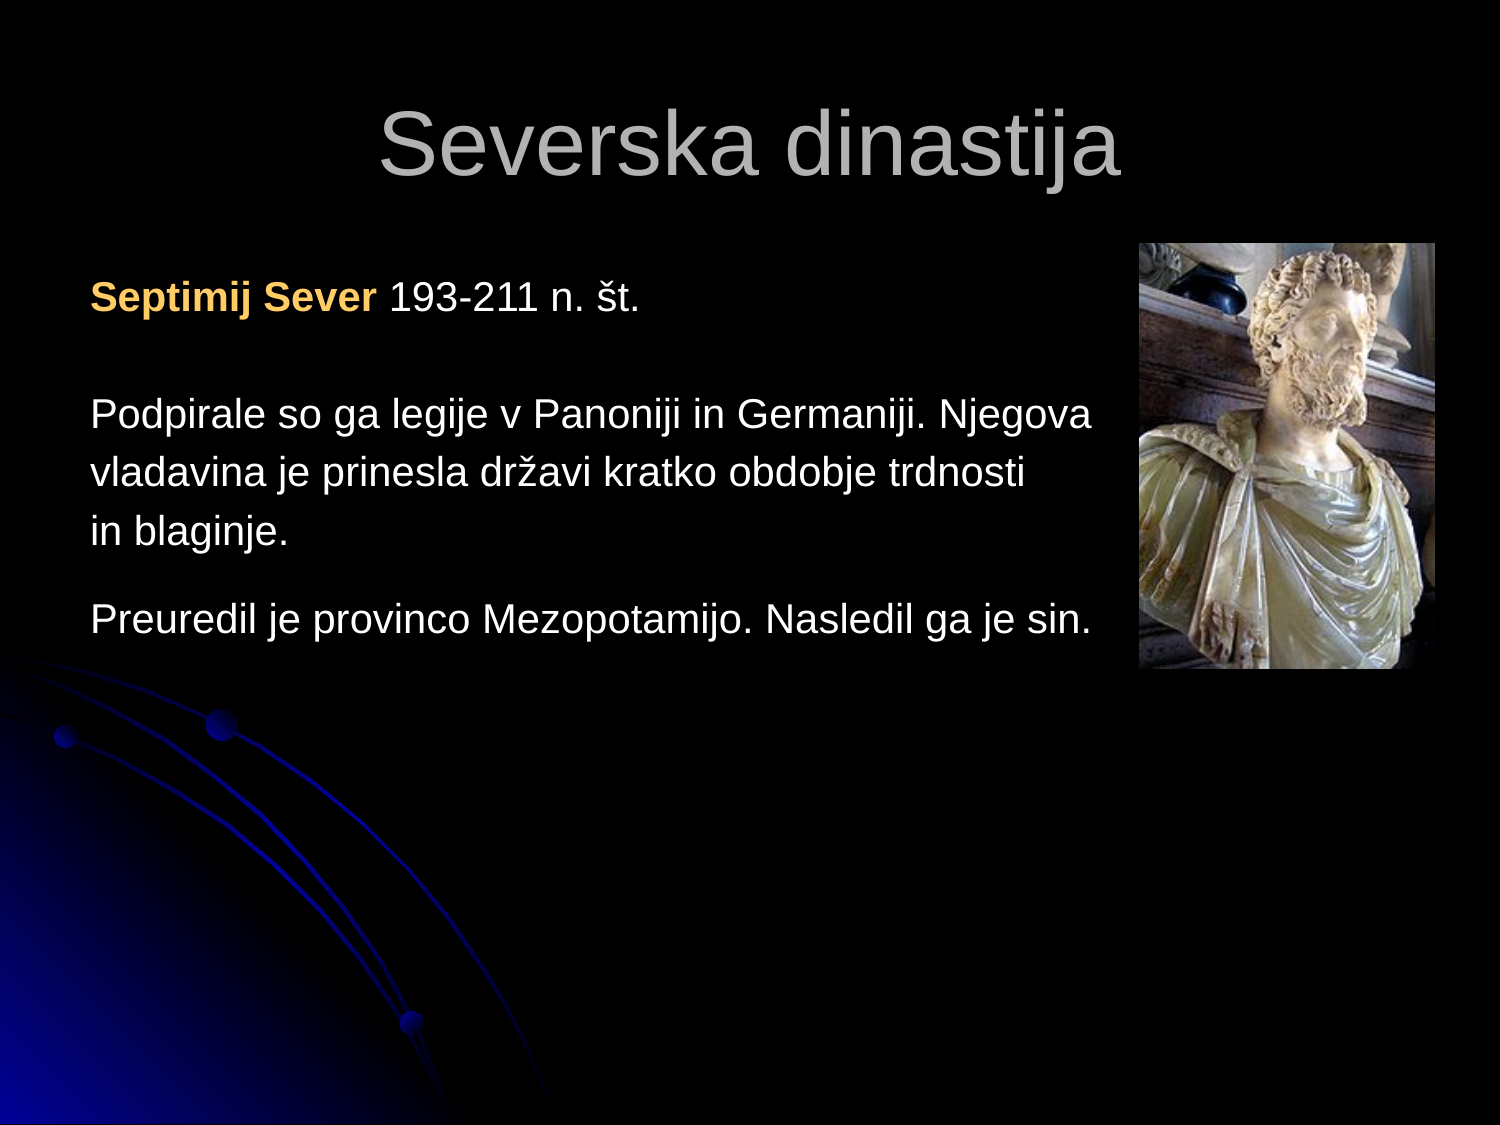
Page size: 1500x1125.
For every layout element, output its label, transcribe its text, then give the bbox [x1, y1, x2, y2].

picture [1139, 243, 1435, 669]
title Severska dinastija [75, 45, 1425, 233]
list Septimij Sever 193-211 n. št. Podpirale so ga legije v Panoniji in Germaniji. Njegova vladavina je prinesla državi kratko obdobje trdnosti in blaginje. Preuredil je provinco Mezopotamijo. Nasledil ga je sin. [75, 262, 1425, 1006]
